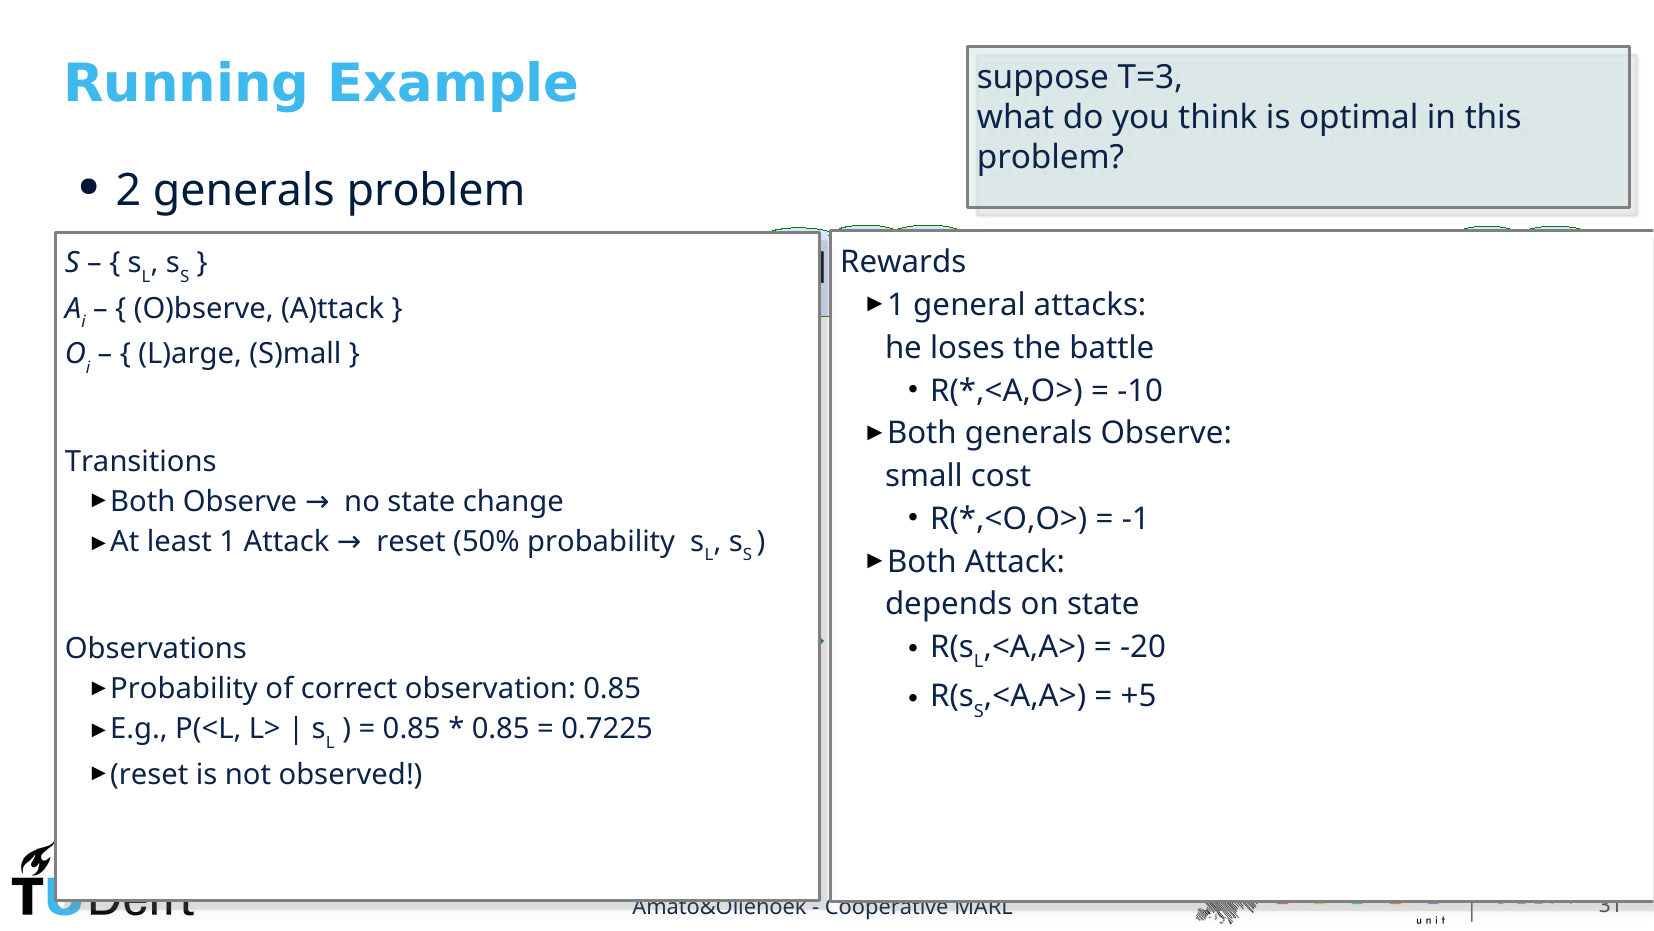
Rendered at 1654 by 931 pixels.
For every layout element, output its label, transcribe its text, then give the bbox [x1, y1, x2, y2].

picture [1186, 906, 1580, 931]
text_box [836, 225, 961, 230]
text_box small army [709, 231, 830, 304]
text_box [771, 227, 828, 231]
list 2 generals problem [63, 161, 1571, 232]
text_box [1459, 226, 1515, 230]
title Running Example [63, 12, 1571, 112]
title Incremental Expansion [820, 317, 825, 776]
text_box suppose T=3, what do you think is optimal in this problem? [967, 46, 1630, 208]
text_box [1525, 226, 1585, 230]
text_box a, F=6 [820, 241, 825, 304]
text_box S – { sL, sS } Ai – { (O)bserve, (A)ttack } Oi – { (L)arge, (S)mall } Transitions Both Observe → no state change At least 1 Attack → reset (50% probability sL, sS ) Observations Probability of correct observation: 0.85 E.g., P(<L, L> | sL ) = 0.85 * 0.85 = 0.7225 (reset is not observed!) [55, 232, 820, 901]
picture [11, 840, 195, 917]
text_box Rewards 1 general attacks: he loses the battle R(*,<A,O>) = -10 Both generals Observe: small cost R(*,<O,O>) = -1 Both Attack: depends on state R(sL,<A,A>) = -20 R(sS,<A,A>) = +5 [830, 230, 1654, 902]
text_box [825, 304, 830, 317]
title Incremental Expansion [976, 208, 1571, 215]
